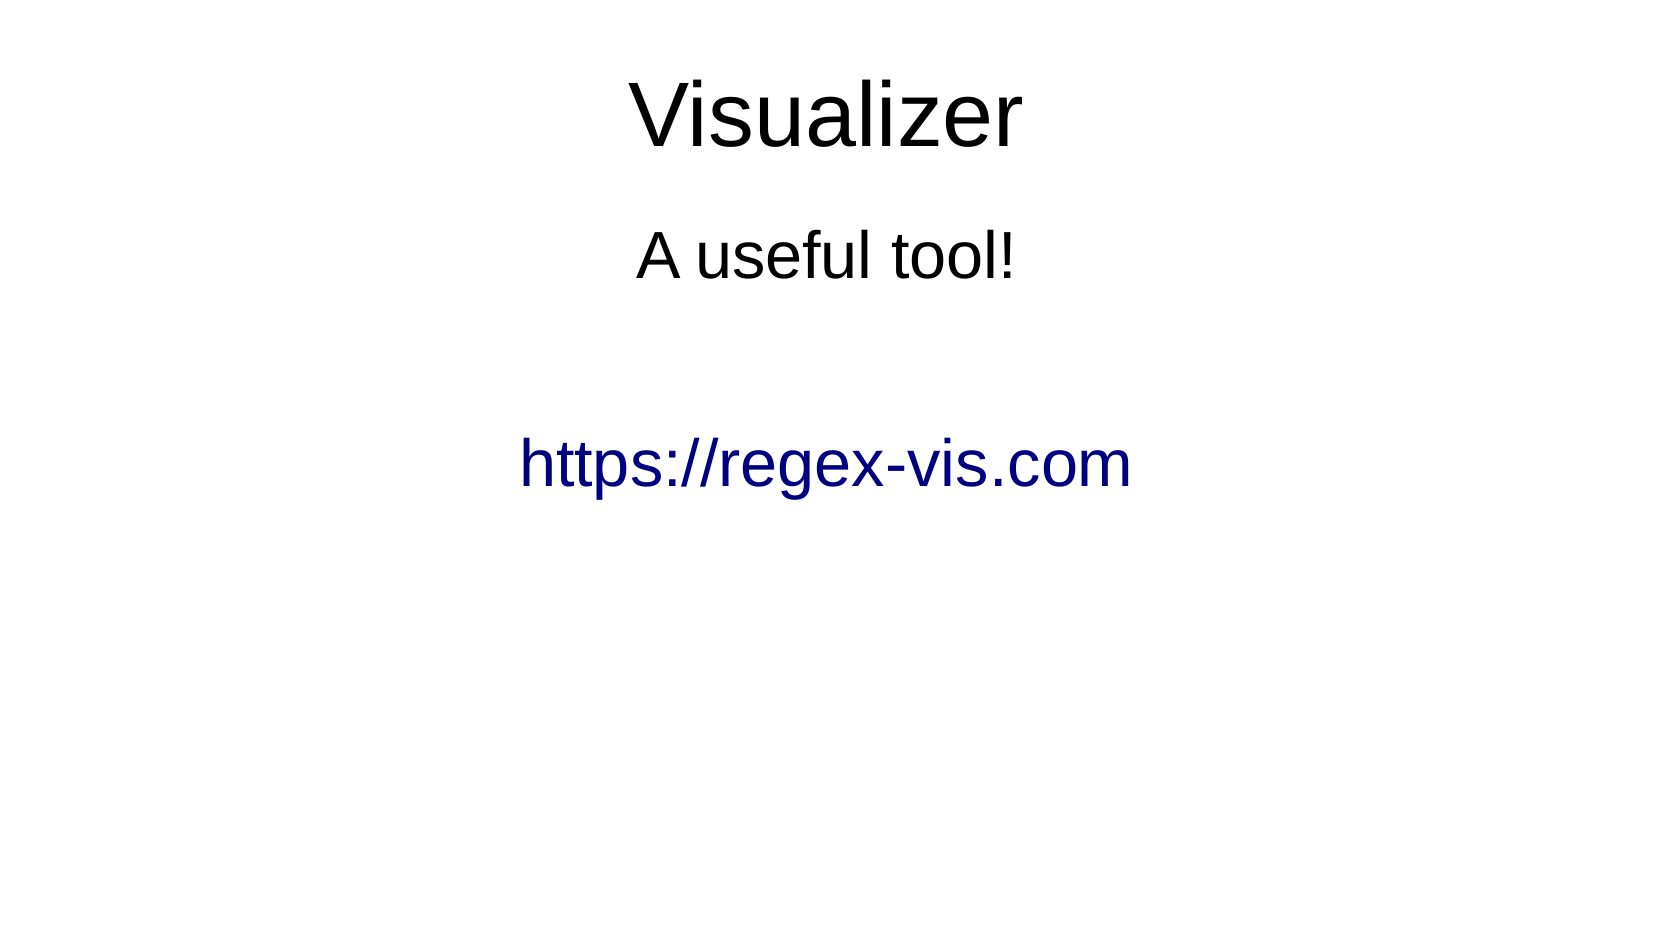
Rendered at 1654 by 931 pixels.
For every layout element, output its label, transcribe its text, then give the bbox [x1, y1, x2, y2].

list A useful tool! https://regex-vis.com [82, 217, 1571, 758]
title Visualizer [82, 37, 1571, 193]
